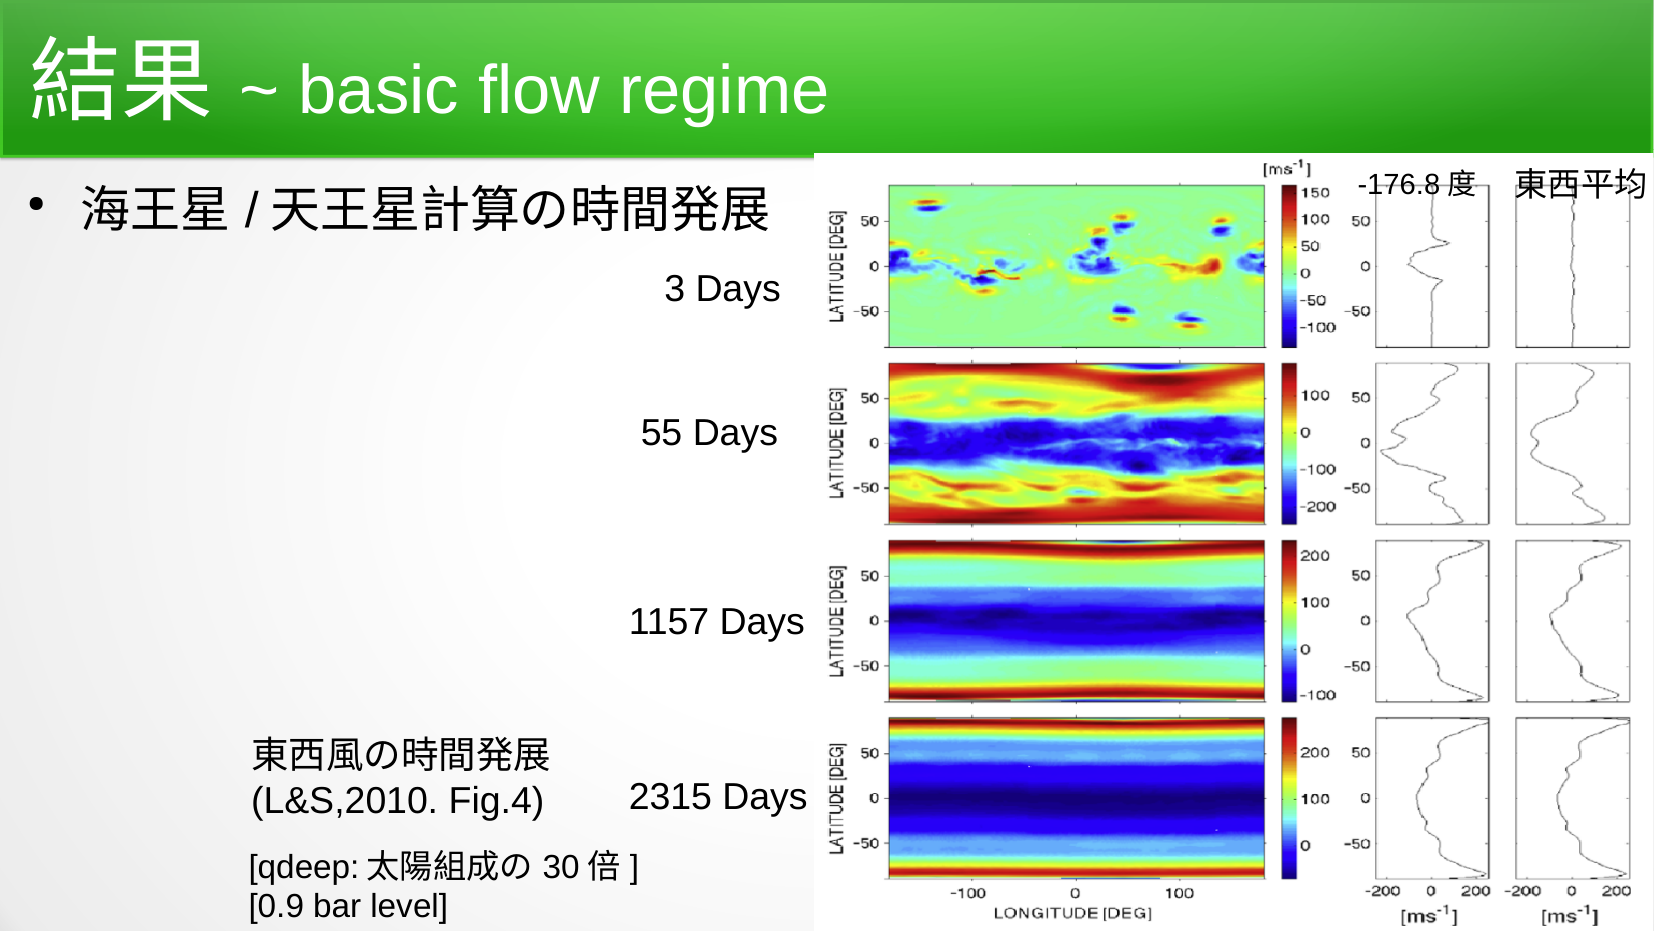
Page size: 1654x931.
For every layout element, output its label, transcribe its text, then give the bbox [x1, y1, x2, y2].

text_box 1157 Days [614, 592, 827, 650]
text_box [qdeep:太陽組成の30倍] [0.9 bar level] [224, 832, 674, 928]
text_box 3 Days [649, 259, 851, 317]
text_box -176.8度 [1342, 153, 1560, 203]
title 結果~ basic flow regime [29, 20, 1518, 128]
list 海王星/天王星計算の時間発展 [9, 169, 792, 709]
picture [814, 123, 1654, 931]
text_box 2315 Days [614, 767, 827, 825]
text_box 55 Days [625, 403, 827, 461]
text_box 東西平均 [1500, 150, 1654, 204]
text_box 東西風の時間発展(L&S,2010. Fig.4) [236, 717, 591, 819]
